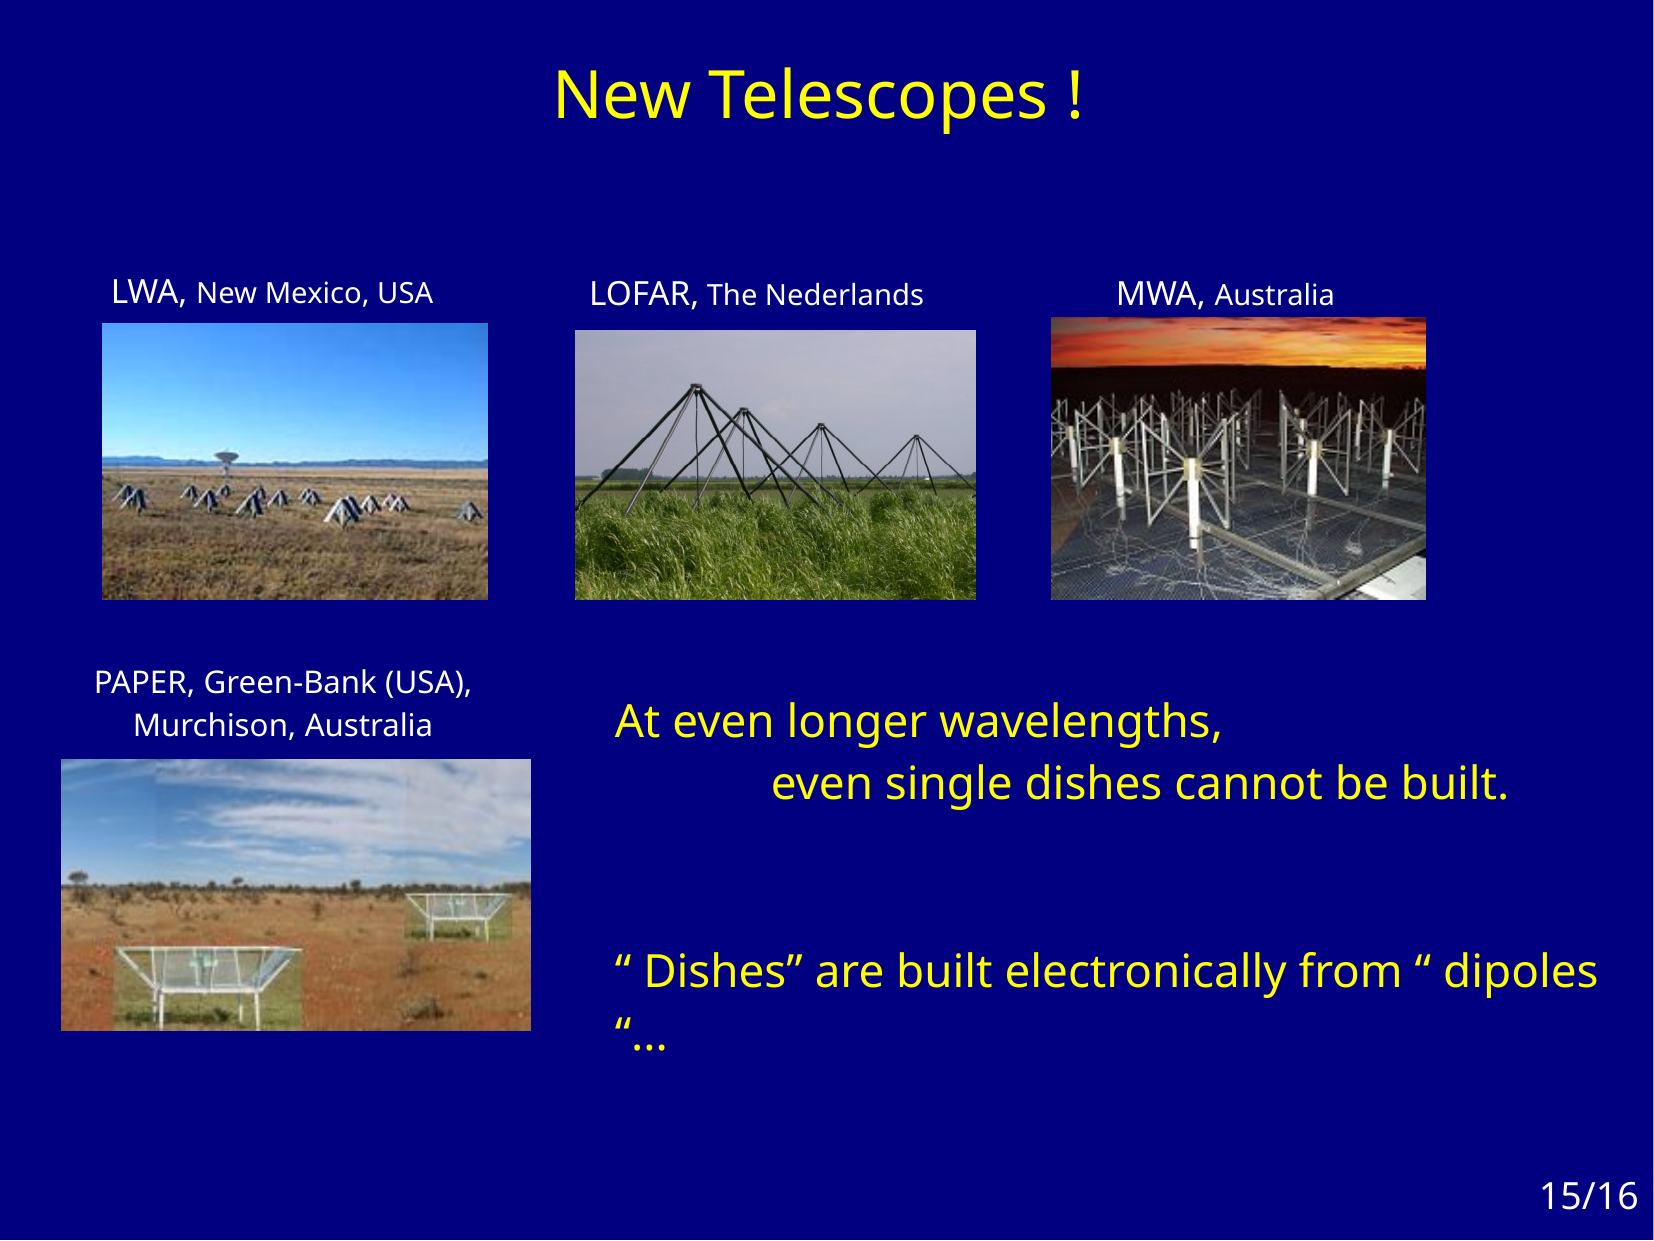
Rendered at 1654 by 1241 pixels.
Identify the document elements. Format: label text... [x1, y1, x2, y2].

text_box LOFAR, The Nederlands [554, 262, 959, 318]
text_box At even longer wavelengths, even single dishes cannot be built. “ Dishes” are built electronically from “ dipoles “... [600, 680, 1654, 1094]
text_box PAPER, Green-Bank (USA), Murchison, Australia [61, 653, 506, 744]
text_box MWA, Australia [1050, 262, 1402, 318]
picture [61, 759, 531, 1031]
picture [102, 323, 488, 601]
text_box LWA, New Mexico, USA [84, 260, 460, 317]
title New Telescopes ! [112, 36, 1525, 151]
picture [575, 330, 976, 601]
picture [1051, 317, 1426, 601]
